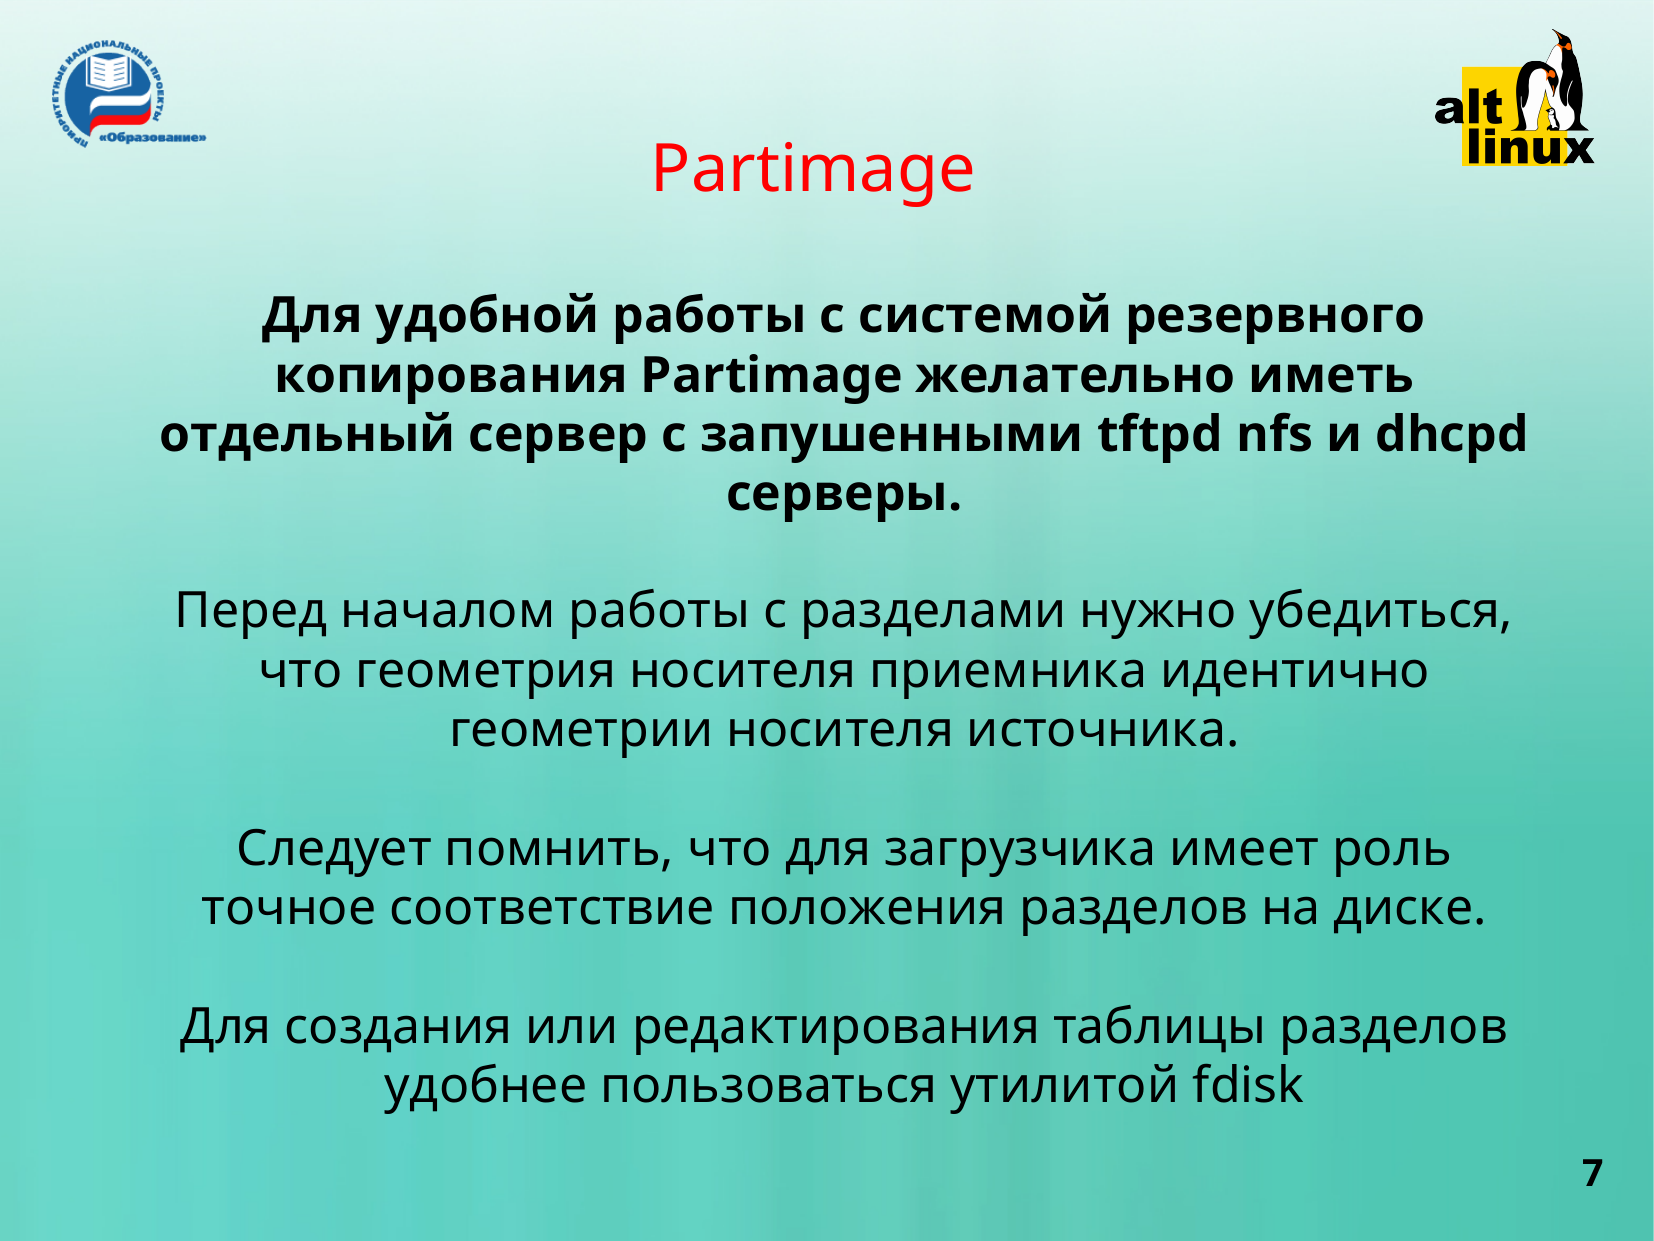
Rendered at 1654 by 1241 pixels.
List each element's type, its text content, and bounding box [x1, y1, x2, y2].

title Partimage [70, 53, 1557, 283]
text_box Для удобной работы с системой резервного копирования Partimage желательно иметь отдельный сервер с запушенными tftpd nfs и dhcpd серверы. [117, 277, 1572, 622]
text_box Перед началом работы с разделами нужно убедиться, что геометрия носителя приемника идентично геометрии носителя источника. Следует помнить, что для загрузчика имеет роль точное соответствие положения разделов на диске. Для создания или редактирования таблицы разделов удобнее пользоваться утилитой fdisk [129, 572, 1560, 1182]
picture [0, 0, 1654, 1241]
